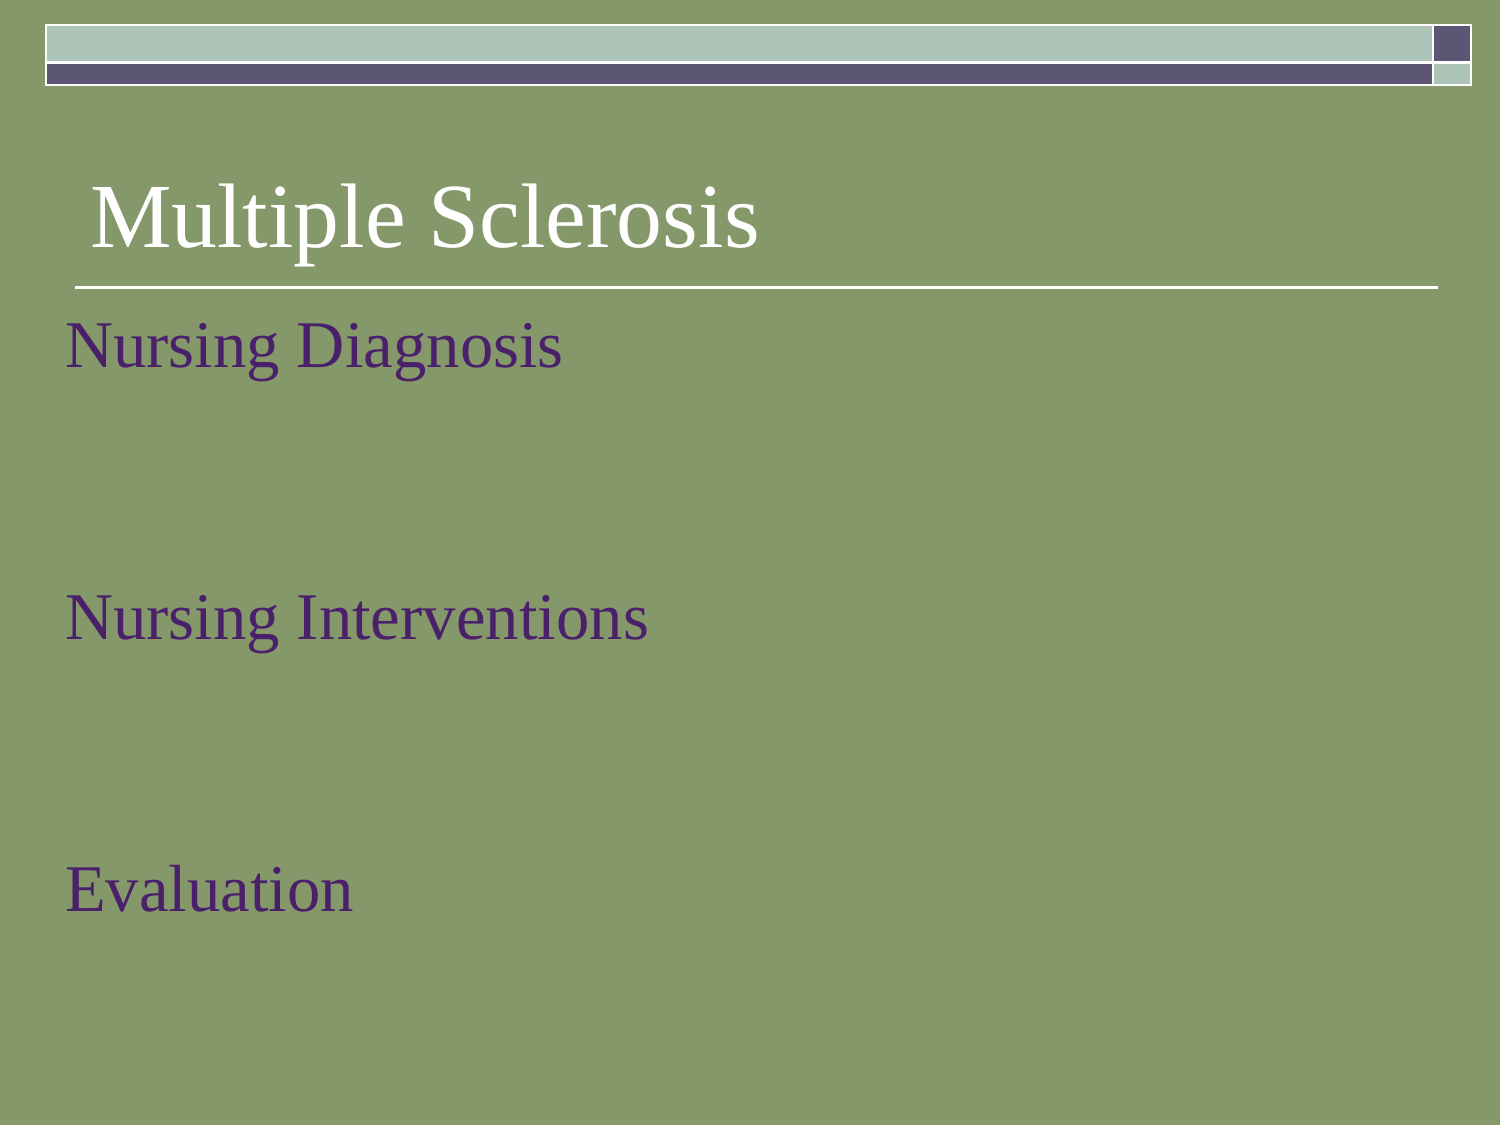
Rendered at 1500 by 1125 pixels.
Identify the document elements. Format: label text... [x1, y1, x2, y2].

list Nursing Diagnosis Nursing Interventions Evaluation [50, 299, 1476, 1051]
title Multiple Sclerosis [75, 87, 1426, 275]
